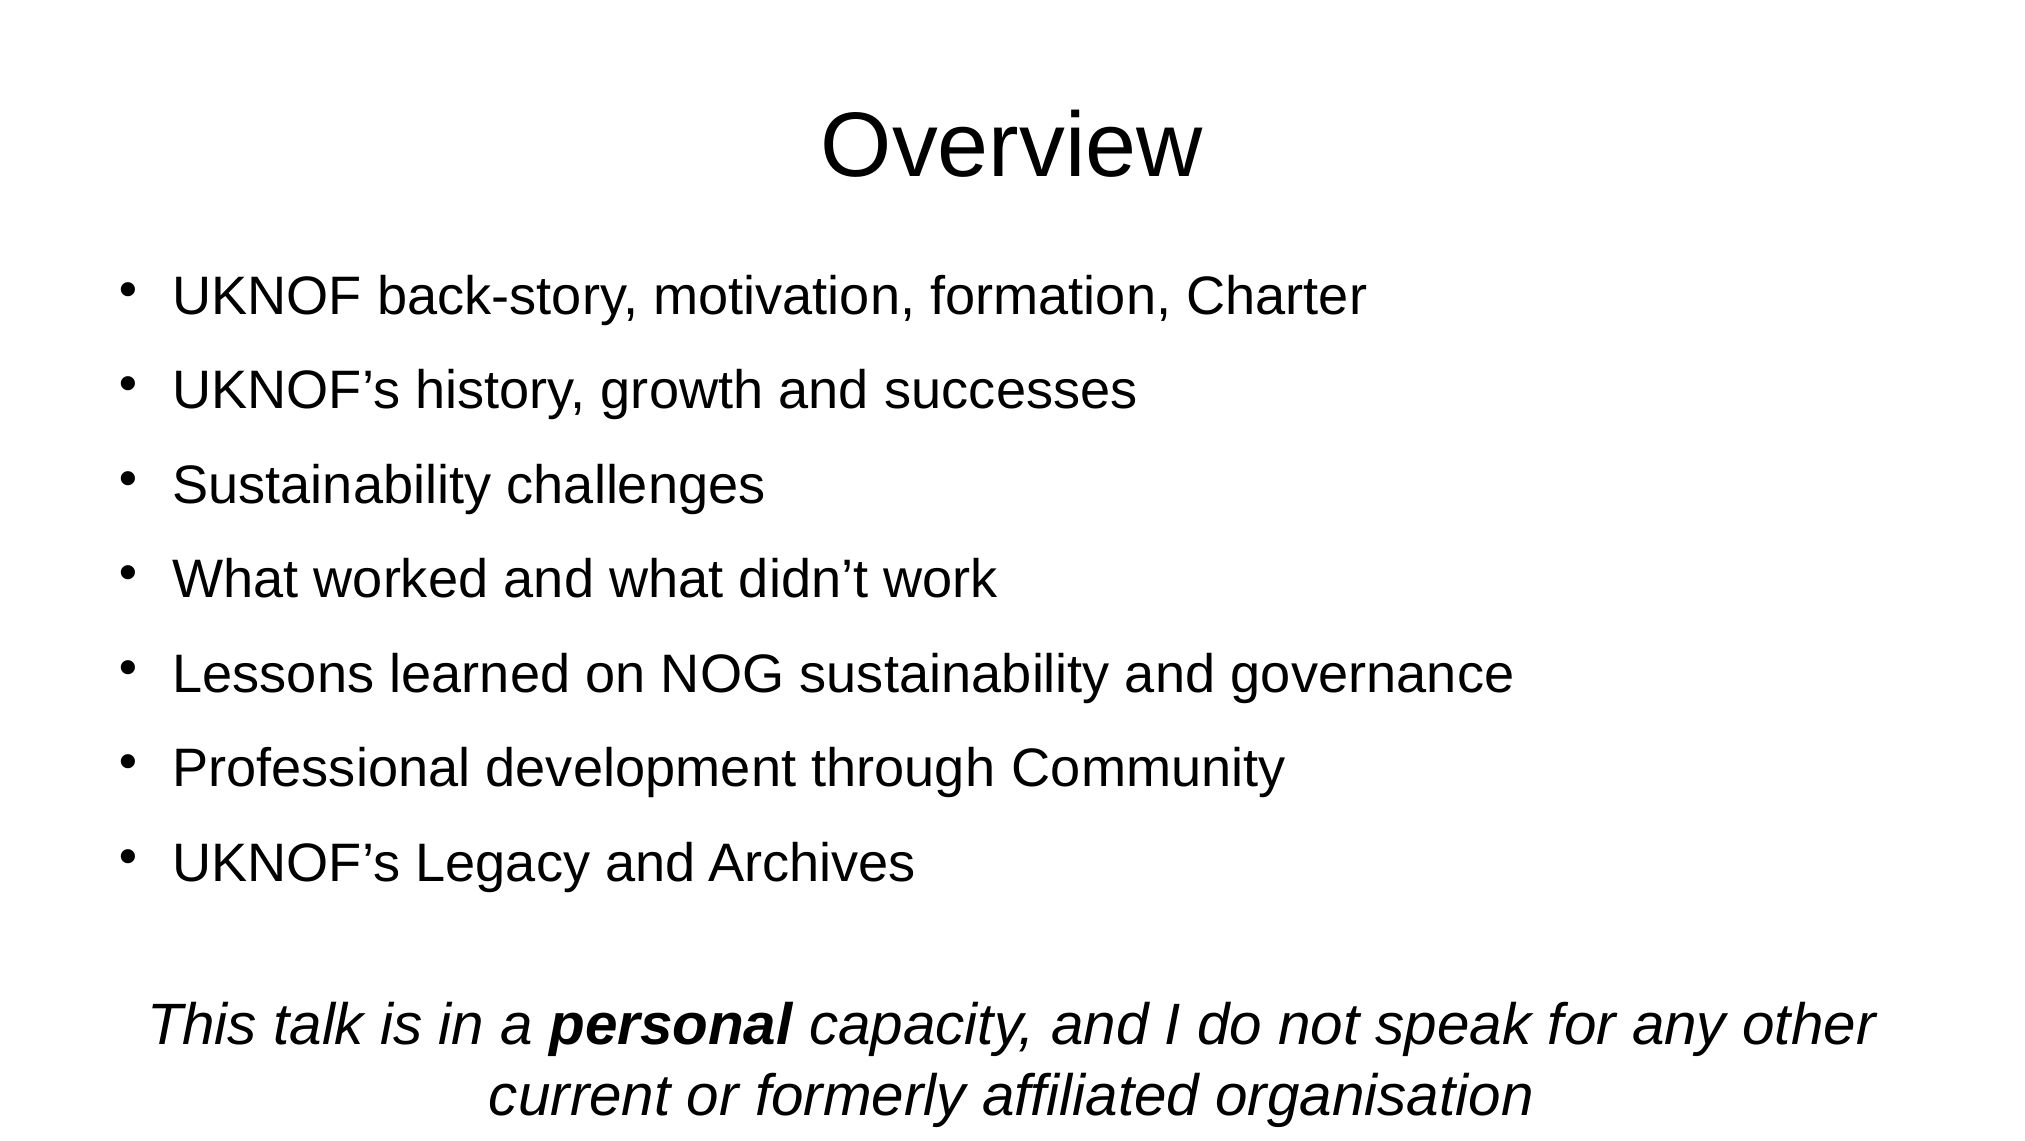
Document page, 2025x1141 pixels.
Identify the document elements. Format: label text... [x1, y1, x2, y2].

list UKNOF back-story, motivation, formation, Charter UKNOF’s history, growth and successes Sustainability challenges What worked and what didn’t work Lessons learned on NOG sustainability and governance Professional development through Community UKNOF’s Legacy and Archives This talk is in a personal capacity, and I do not speak for any other current or formerly affiliated organisation [101, 260, 1923, 921]
title Overview [101, 45, 1923, 235]
